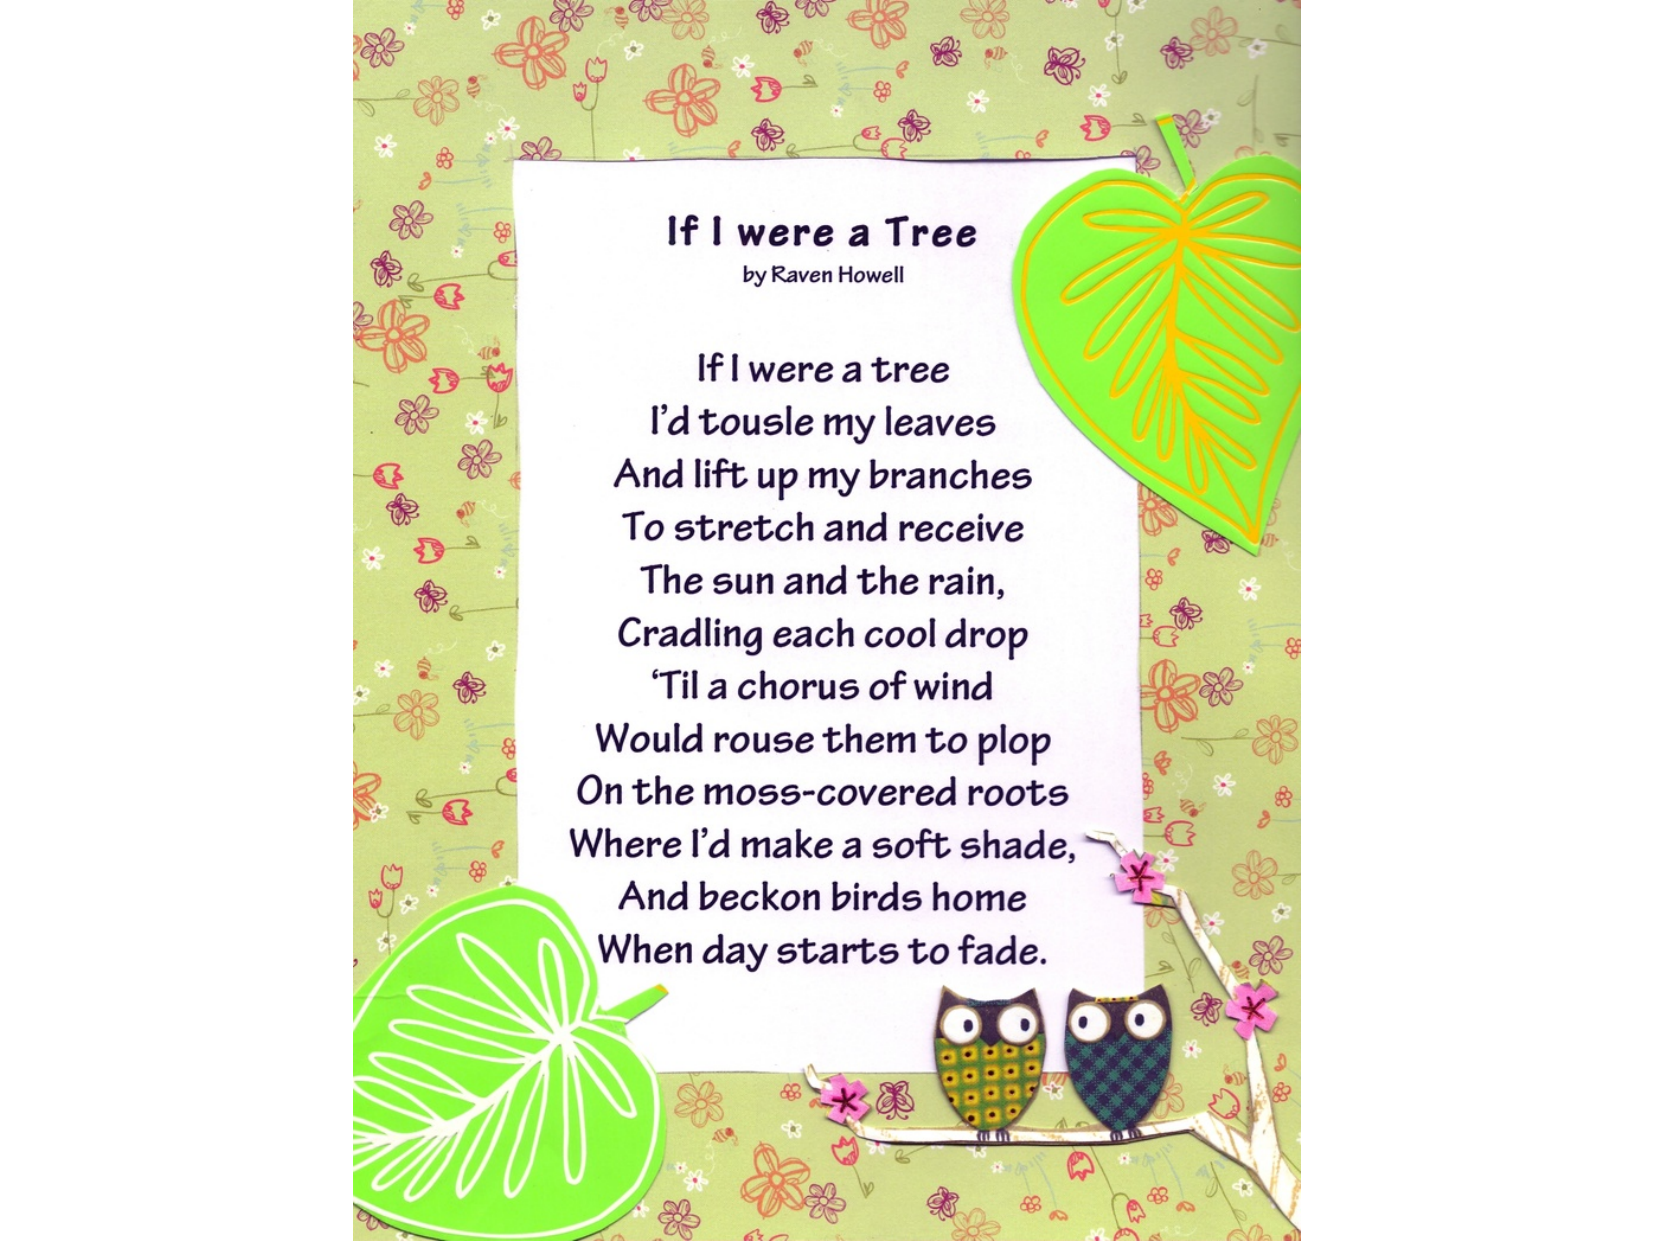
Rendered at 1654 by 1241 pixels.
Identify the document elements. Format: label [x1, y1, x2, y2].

picture [353, 0, 1301, 1241]
